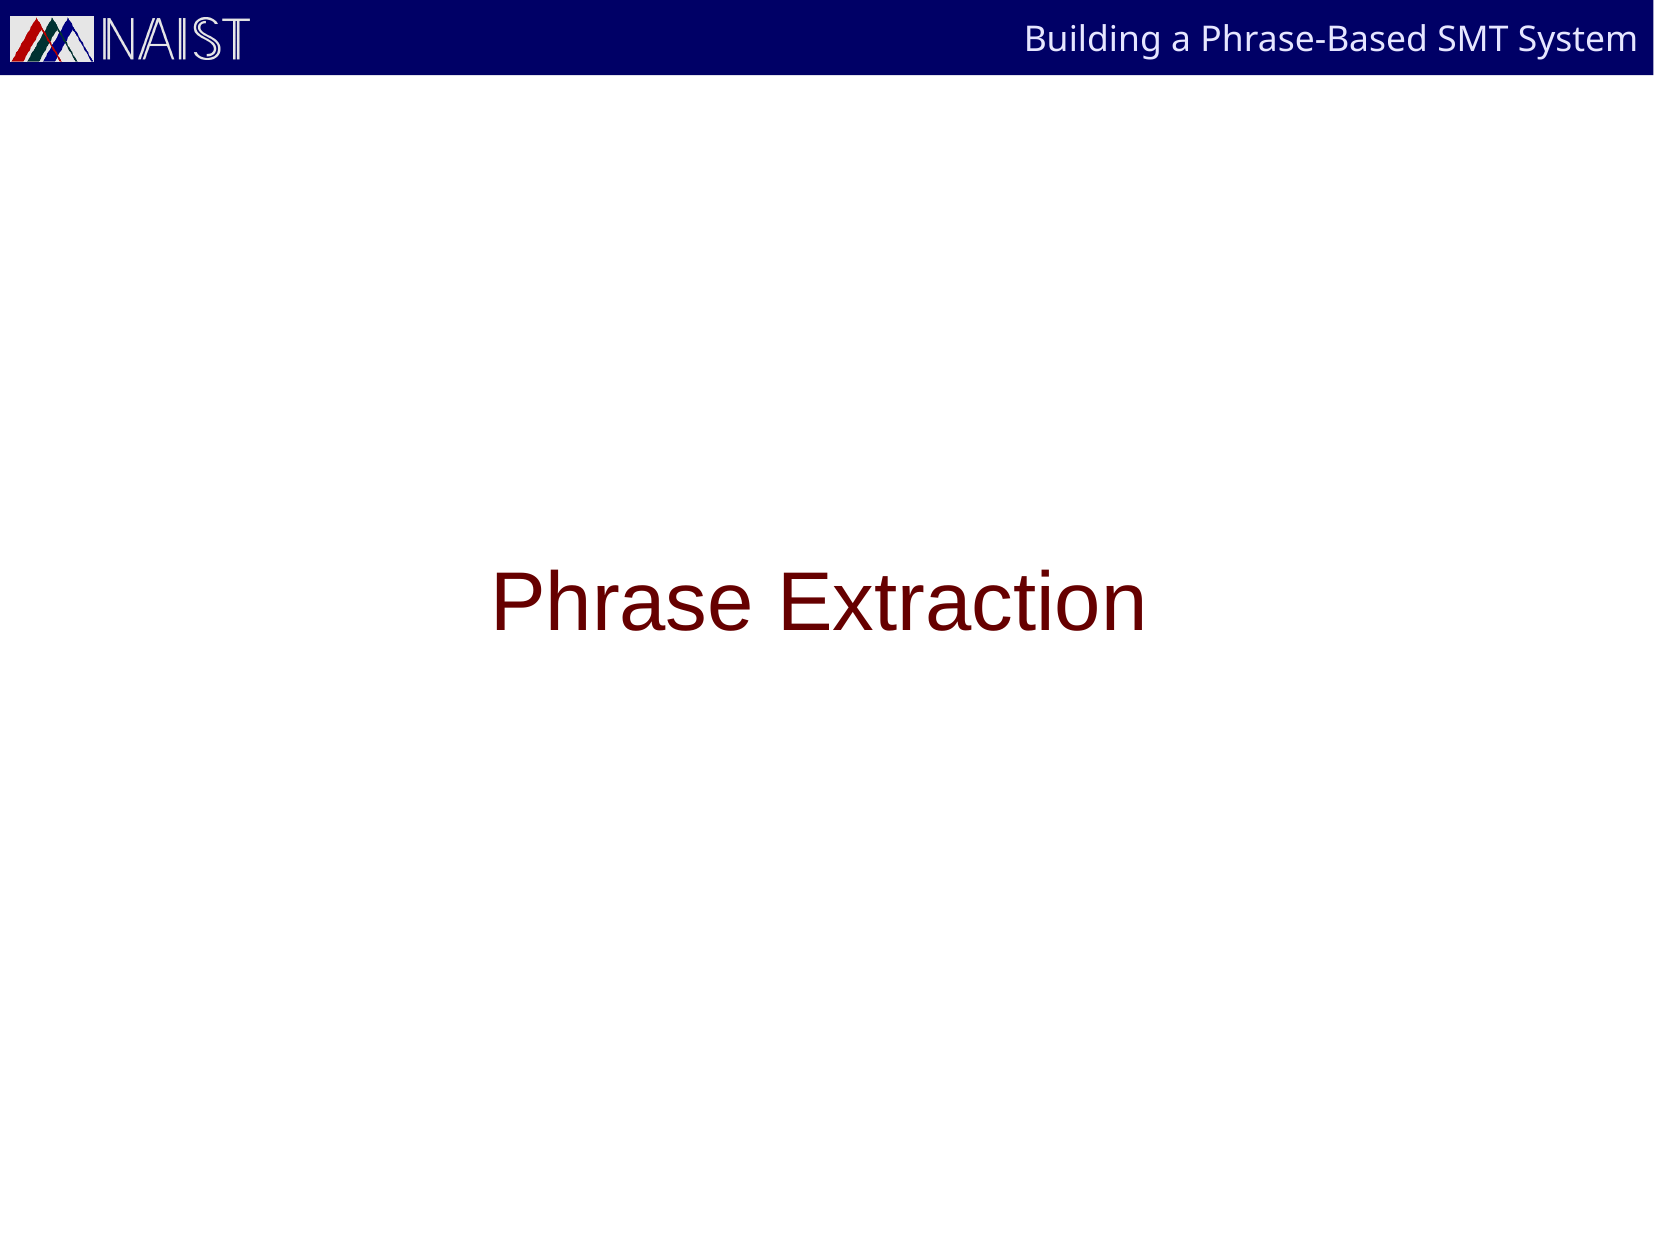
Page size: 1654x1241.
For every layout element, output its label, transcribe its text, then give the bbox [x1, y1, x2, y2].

title Phrase Extraction [75, 506, 1564, 698]
picture [10, 16, 94, 62]
picture [102, 17, 251, 60]
